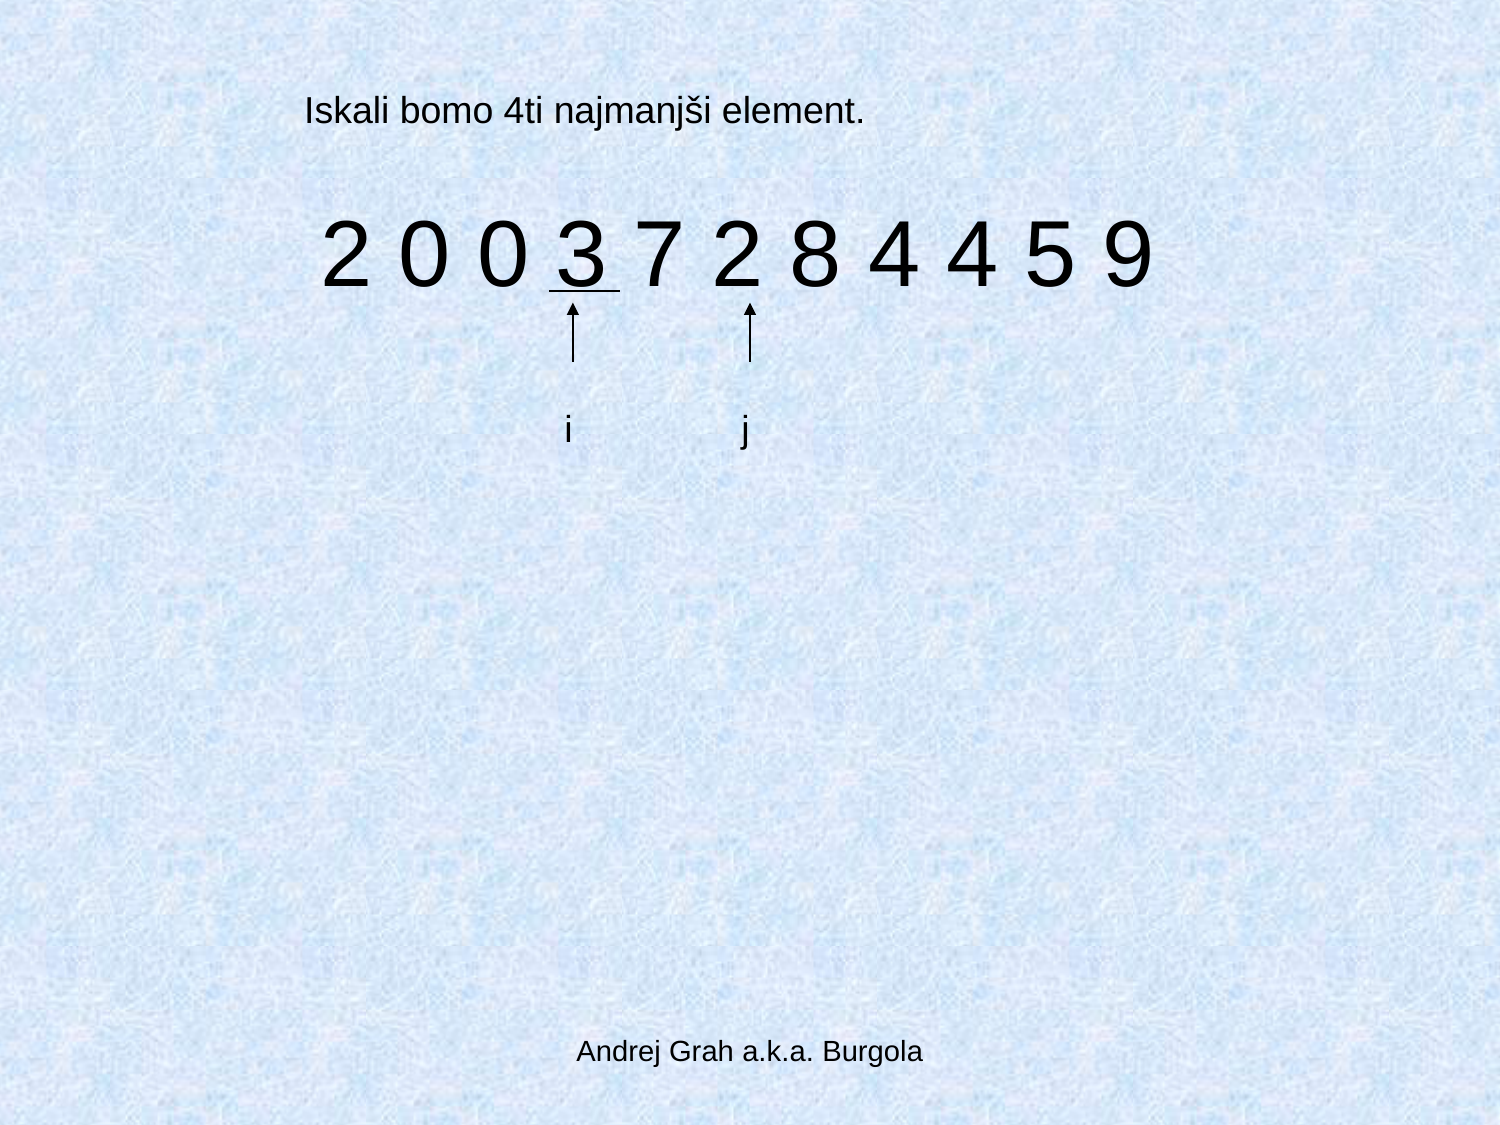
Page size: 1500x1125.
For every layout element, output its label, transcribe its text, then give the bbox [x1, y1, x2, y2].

picture [0, 0, 1500, 1125]
text_box Iskali bomo 4ti najmanjši element. [289, 78, 1211, 139]
text_box j [726, 397, 765, 458]
text_box 2 0 0 3 7 2 8 4 4 5 9 [194, 184, 1282, 313]
text_box i [549, 397, 588, 458]
text_box Andrej Grah a.k.a. Burgola [512, 1024, 988, 1103]
